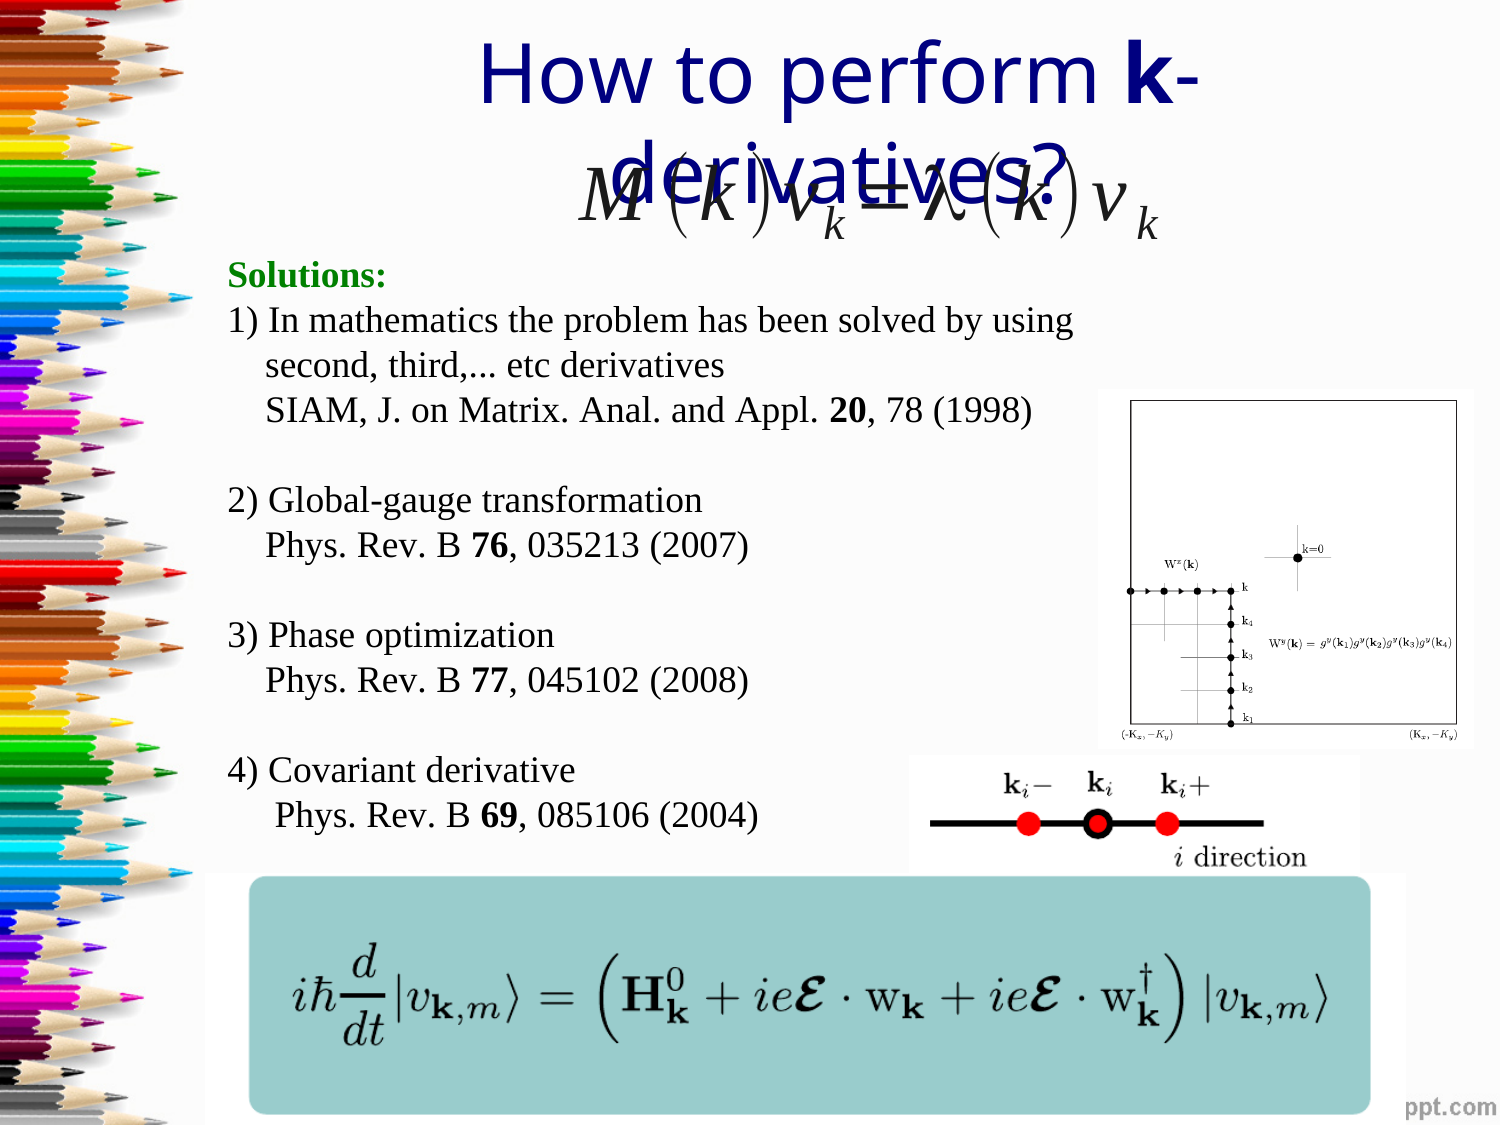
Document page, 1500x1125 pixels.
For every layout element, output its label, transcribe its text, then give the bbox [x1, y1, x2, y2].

picture [0, 0, 1500, 1125]
text_box Solutions: In mathematics the problem has been solved by using second, third,... etc derivatives SIAM, J. on Matrix. Anal. and Appl. 20, 78 (1998) Global-gauge transformation Phys. Rev. B 76, 035213 (2007) Phase optimization Phys. Rev. B 77, 045102 (2008) Covariant derivative Phys. Rev. B 69, 085106 (2004) [212, 242, 1090, 842]
text_box How to perform k-derivatives? [253, 13, 1424, 129]
chart [555, 146, 1181, 249]
